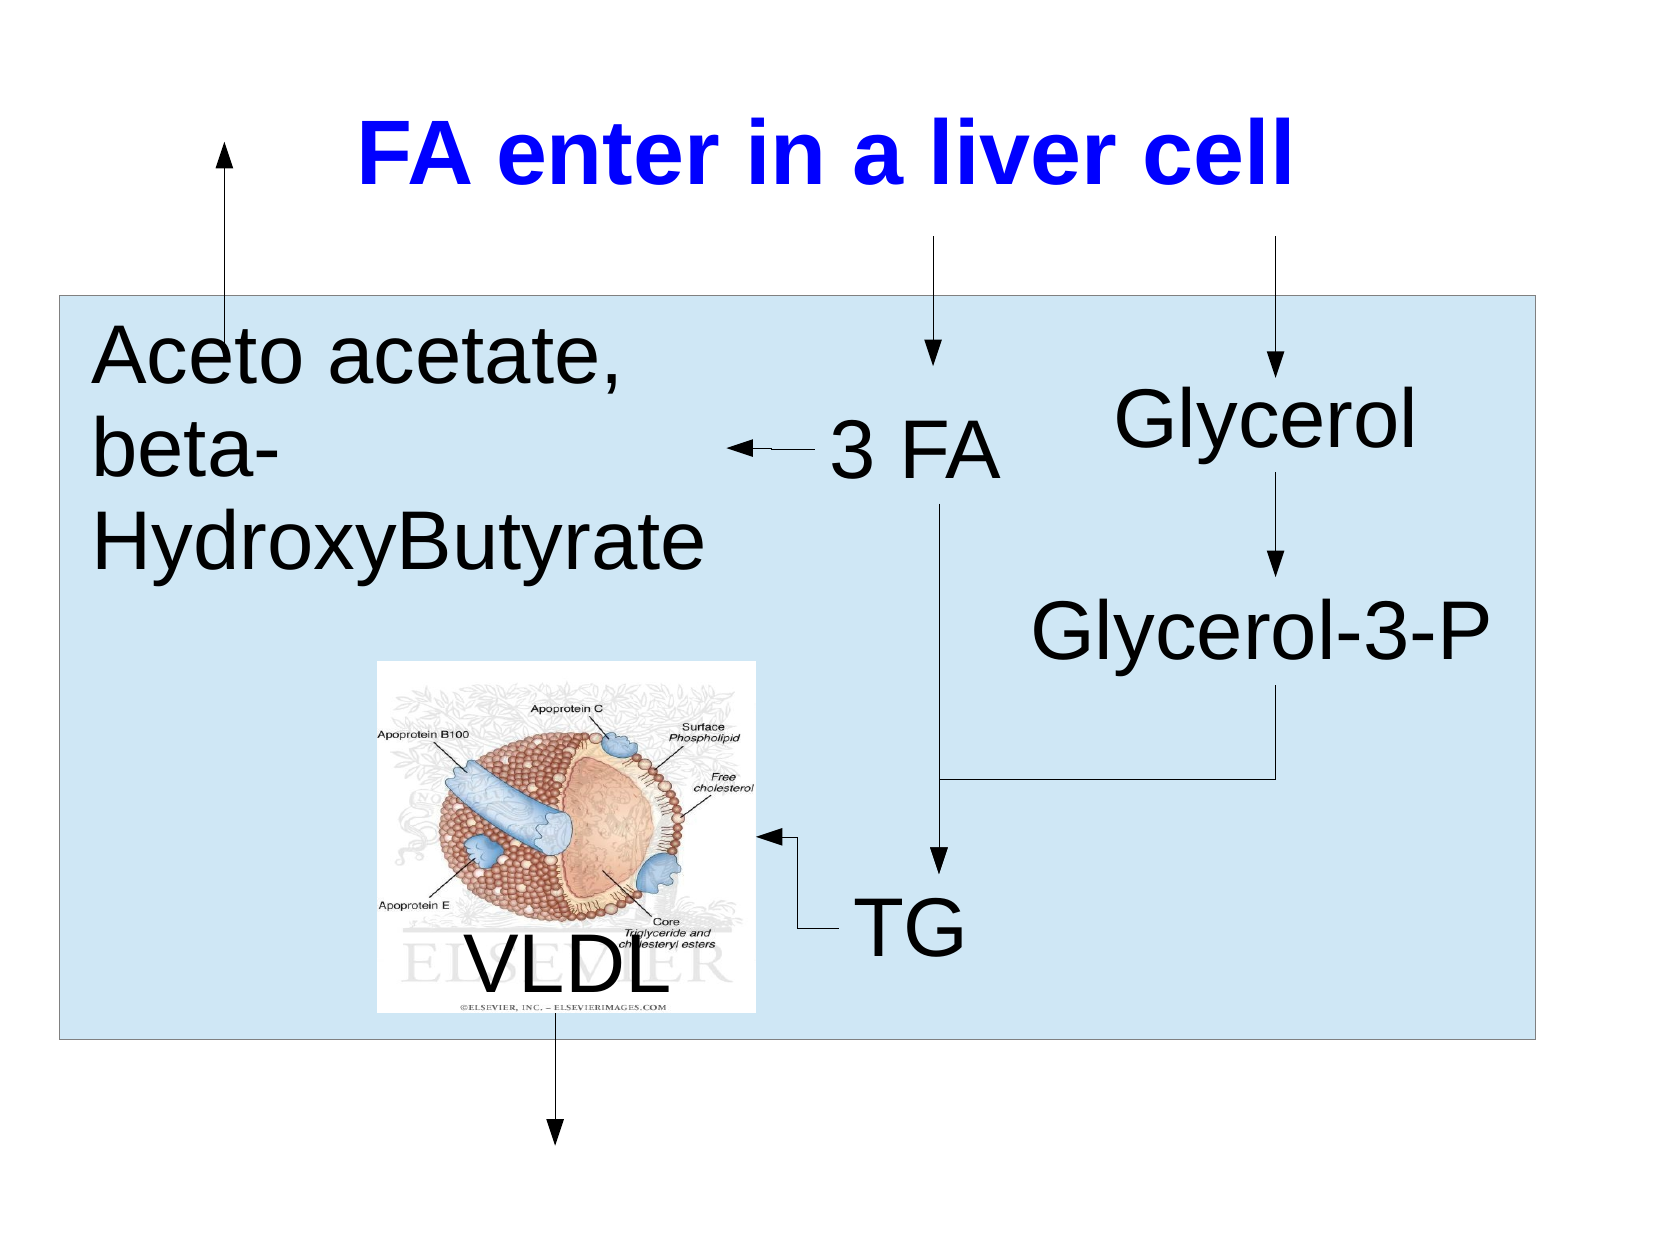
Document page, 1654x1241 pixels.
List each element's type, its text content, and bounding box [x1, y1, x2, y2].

text_box [59, 295, 939, 1040]
text_box Glycerol [1098, 364, 1453, 473]
text_box [225, 295, 1275, 779]
text_box 3 FA [814, 395, 1063, 504]
text_box VLDL [448, 909, 745, 1018]
text_box [1276, 295, 1536, 577]
text_box Glycerol-3-P [1015, 577, 1536, 686]
title FA enter in a liver cell [82, 49, 1571, 257]
text_box Aceto acetate, beta-HydroxyButyrate [76, 301, 727, 595]
picture [377, 661, 756, 1013]
text_box TG [838, 874, 1040, 982]
text_box [556, 686, 1536, 1040]
